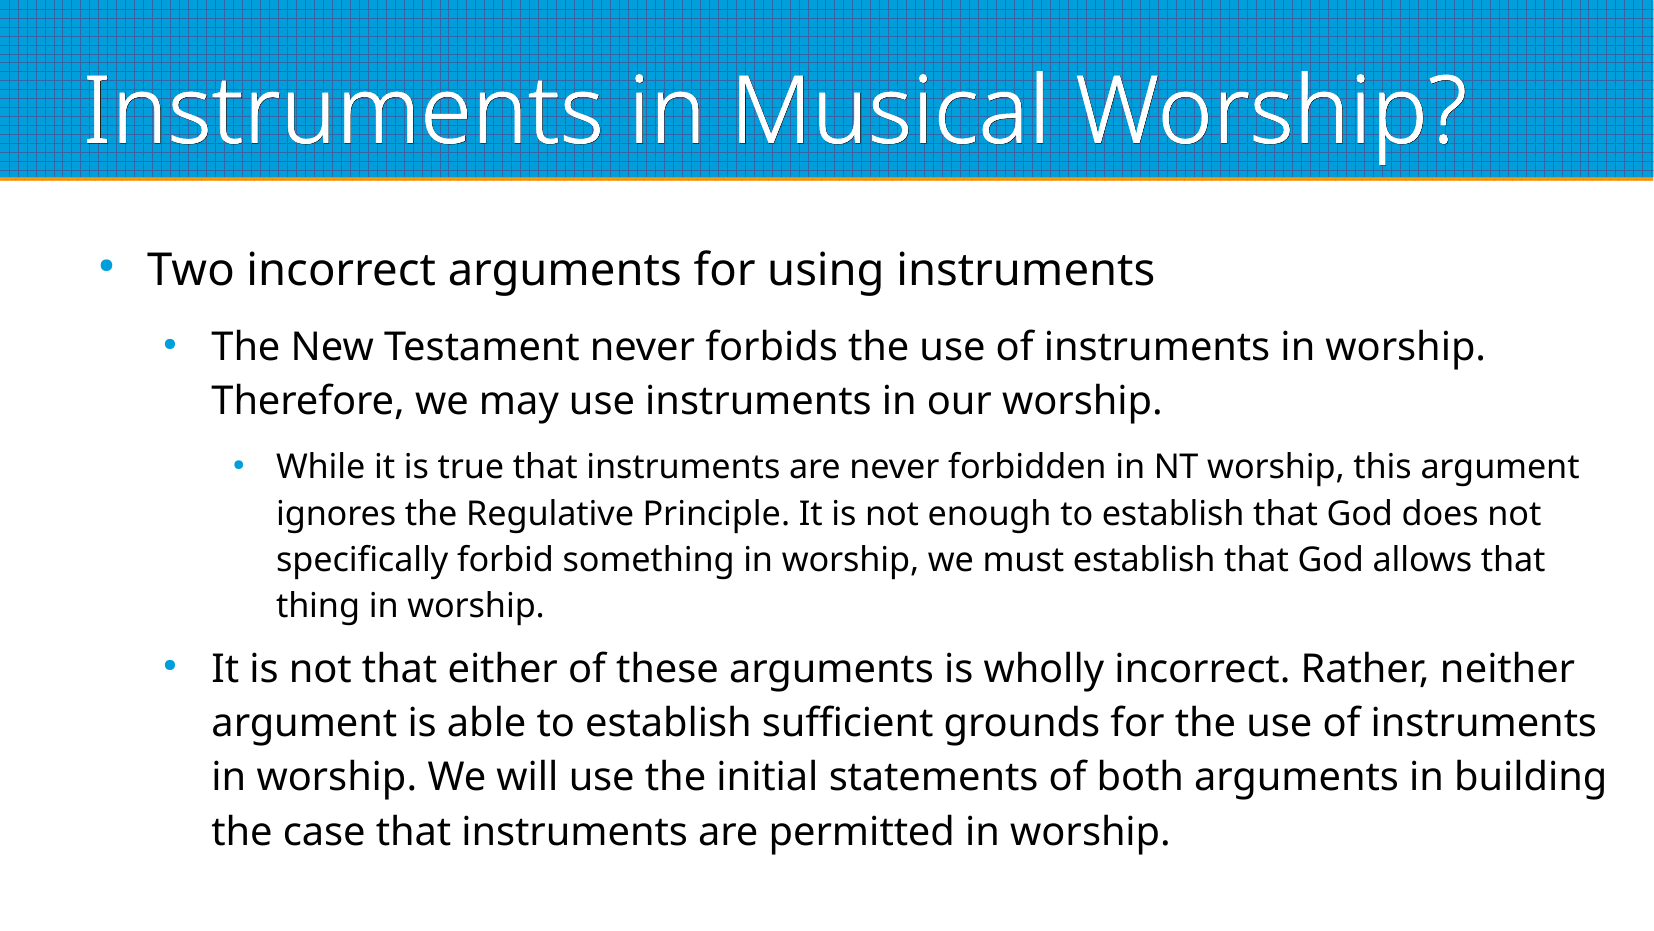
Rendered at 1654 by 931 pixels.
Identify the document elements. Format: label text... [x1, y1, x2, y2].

title Instruments in Musical Worship? [82, 14, 1571, 171]
list Two incorrect arguments for using instruments The New Testament never forbids the use of instruments in worship. Therefore, we may use instruments in our worship. While it is true that instruments are never forbidden in NT worship, this argument ignores the Regulative Principle. It is not enough to establish that God does not specifically forbid something in worship, we must establish that God allows that thing in worship. It is not that either of these arguments is wholly incorrect. Rather, neither argument is able to establish sufficient grounds for the use of instruments in worship. We will use the initial statements of both arguments in building the case that instruments are permitted in worship. [82, 236, 1613, 863]
